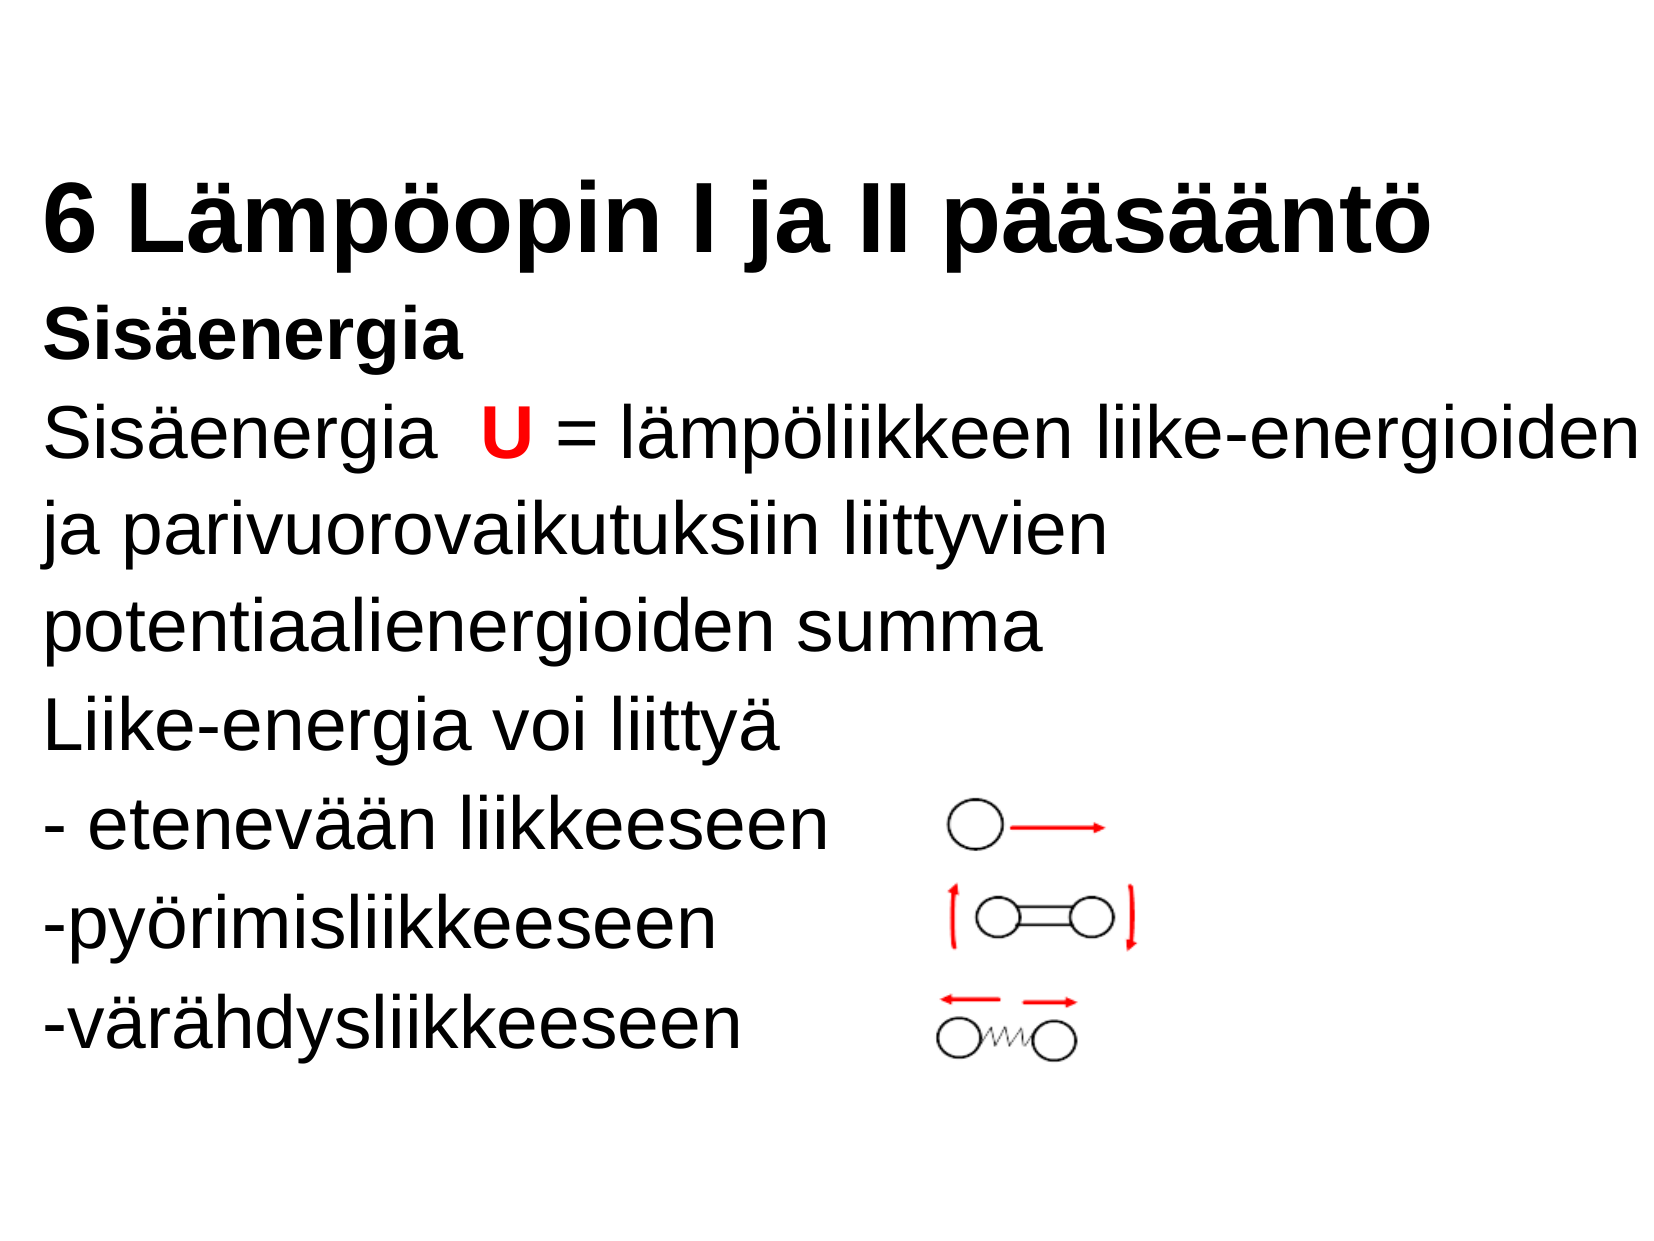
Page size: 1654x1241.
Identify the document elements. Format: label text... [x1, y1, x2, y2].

picture [885, 755, 1177, 1092]
text_box 6 Lämpöopin I ja II pääsääntö Sisäenergia Sisäenergia U = lämpöliikkeen liike-energioiden ja parivuorovaikutuksiin liittyvien potentiaalienergioiden summa Liike-energia voi liittyä - etenevään liikkeeseen -pyörimisliikkeeseen -värähdysliikkeeseen [27, 155, 1654, 1099]
